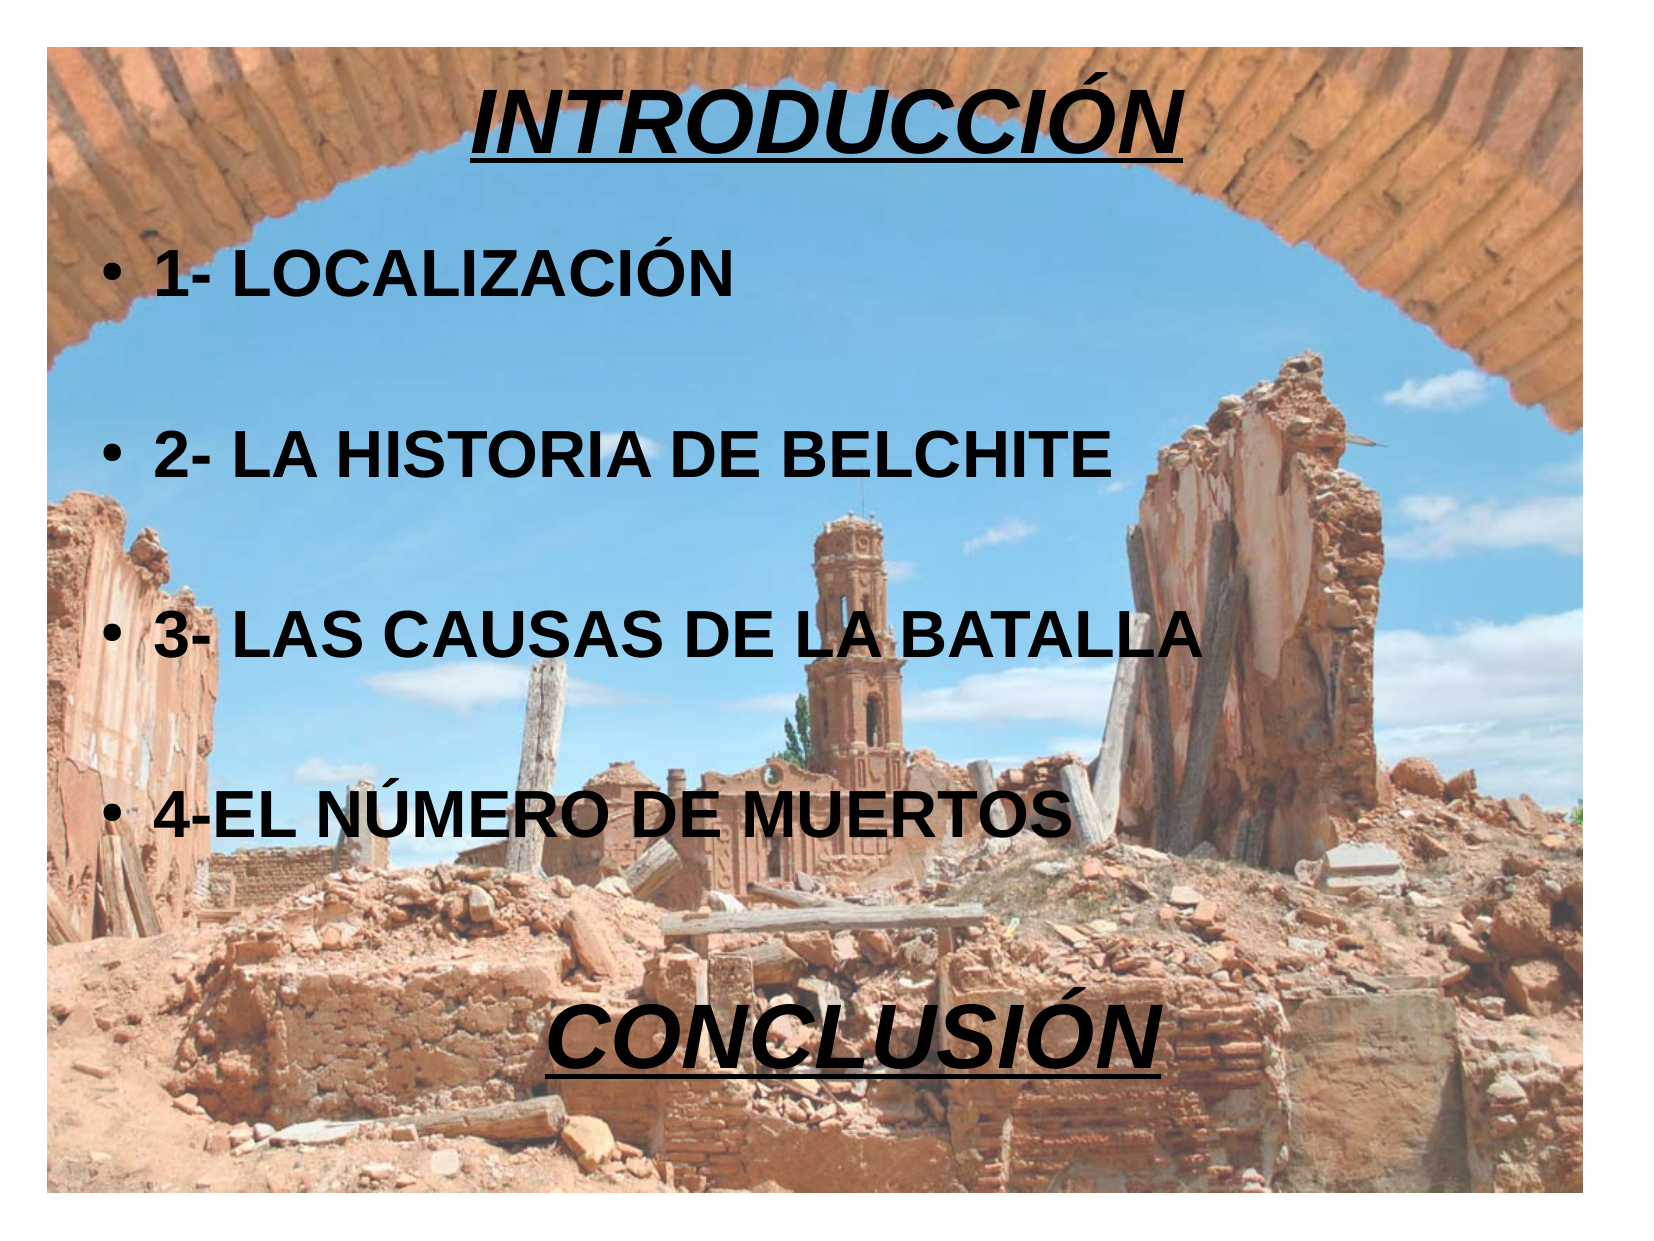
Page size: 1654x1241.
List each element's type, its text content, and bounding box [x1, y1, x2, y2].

title INTRODUCCIÓN [82, 70, 1571, 236]
picture [47, 47, 1583, 1193]
list 1- LOCALIZACIÓN 2- LA HISTORIA DE BELCHITE 3- LAS CAUSAS DE LA BATALLA 4-EL NÚMERO DE MUERTOS CONCLUSIÓN [82, 236, 1571, 956]
